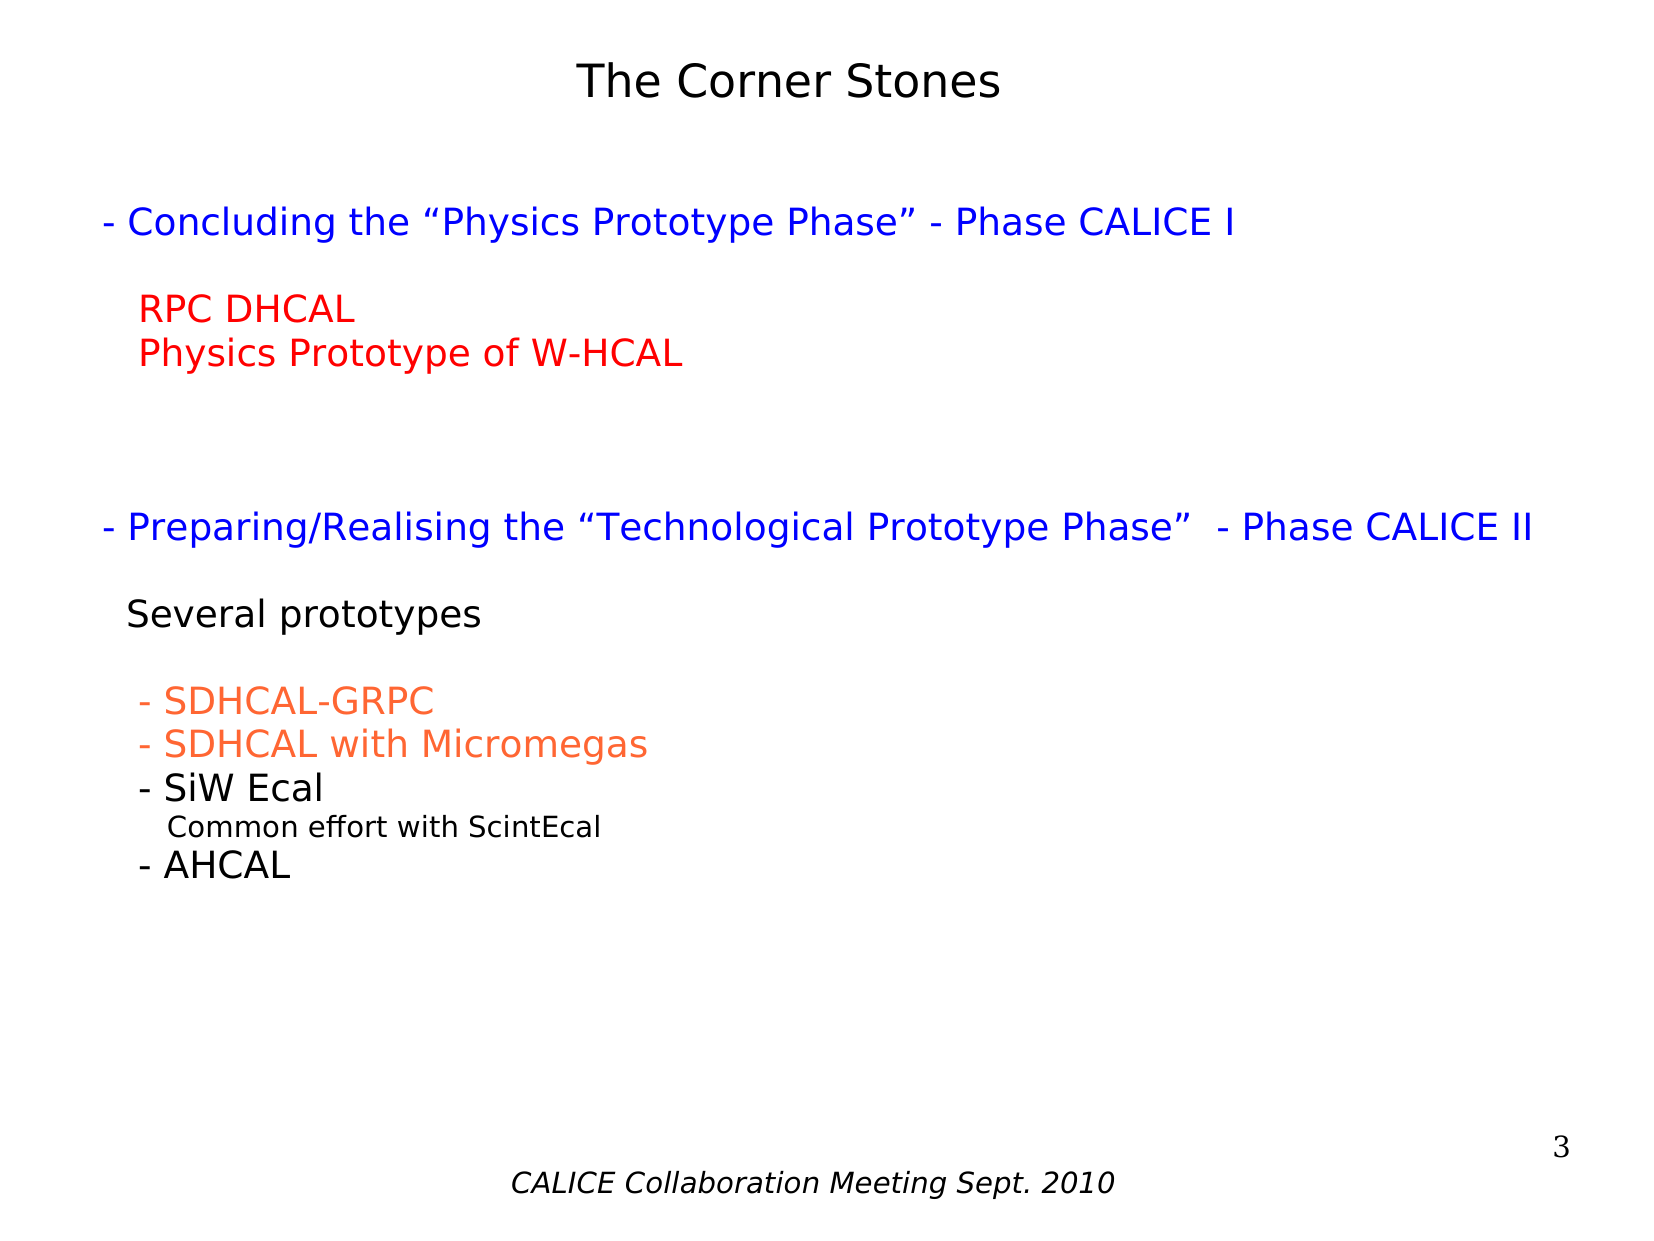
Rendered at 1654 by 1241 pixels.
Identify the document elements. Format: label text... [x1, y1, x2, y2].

text_box The Corner Stones [561, 47, 1017, 106]
text_box - Concluding the “Physics Prototype Phase” - Phase CALICE I RPC DHCAL Physics Prototype of W-HCAL - Preparing/Realising the “Technological Prototype Phase” - Phase CALICE II Several prototypes - SDHCAL-GRPC - SDHCAL with Micromegas - SiW Ecal Common effort with ScintEcal - AHCAL [87, 106, 1562, 983]
